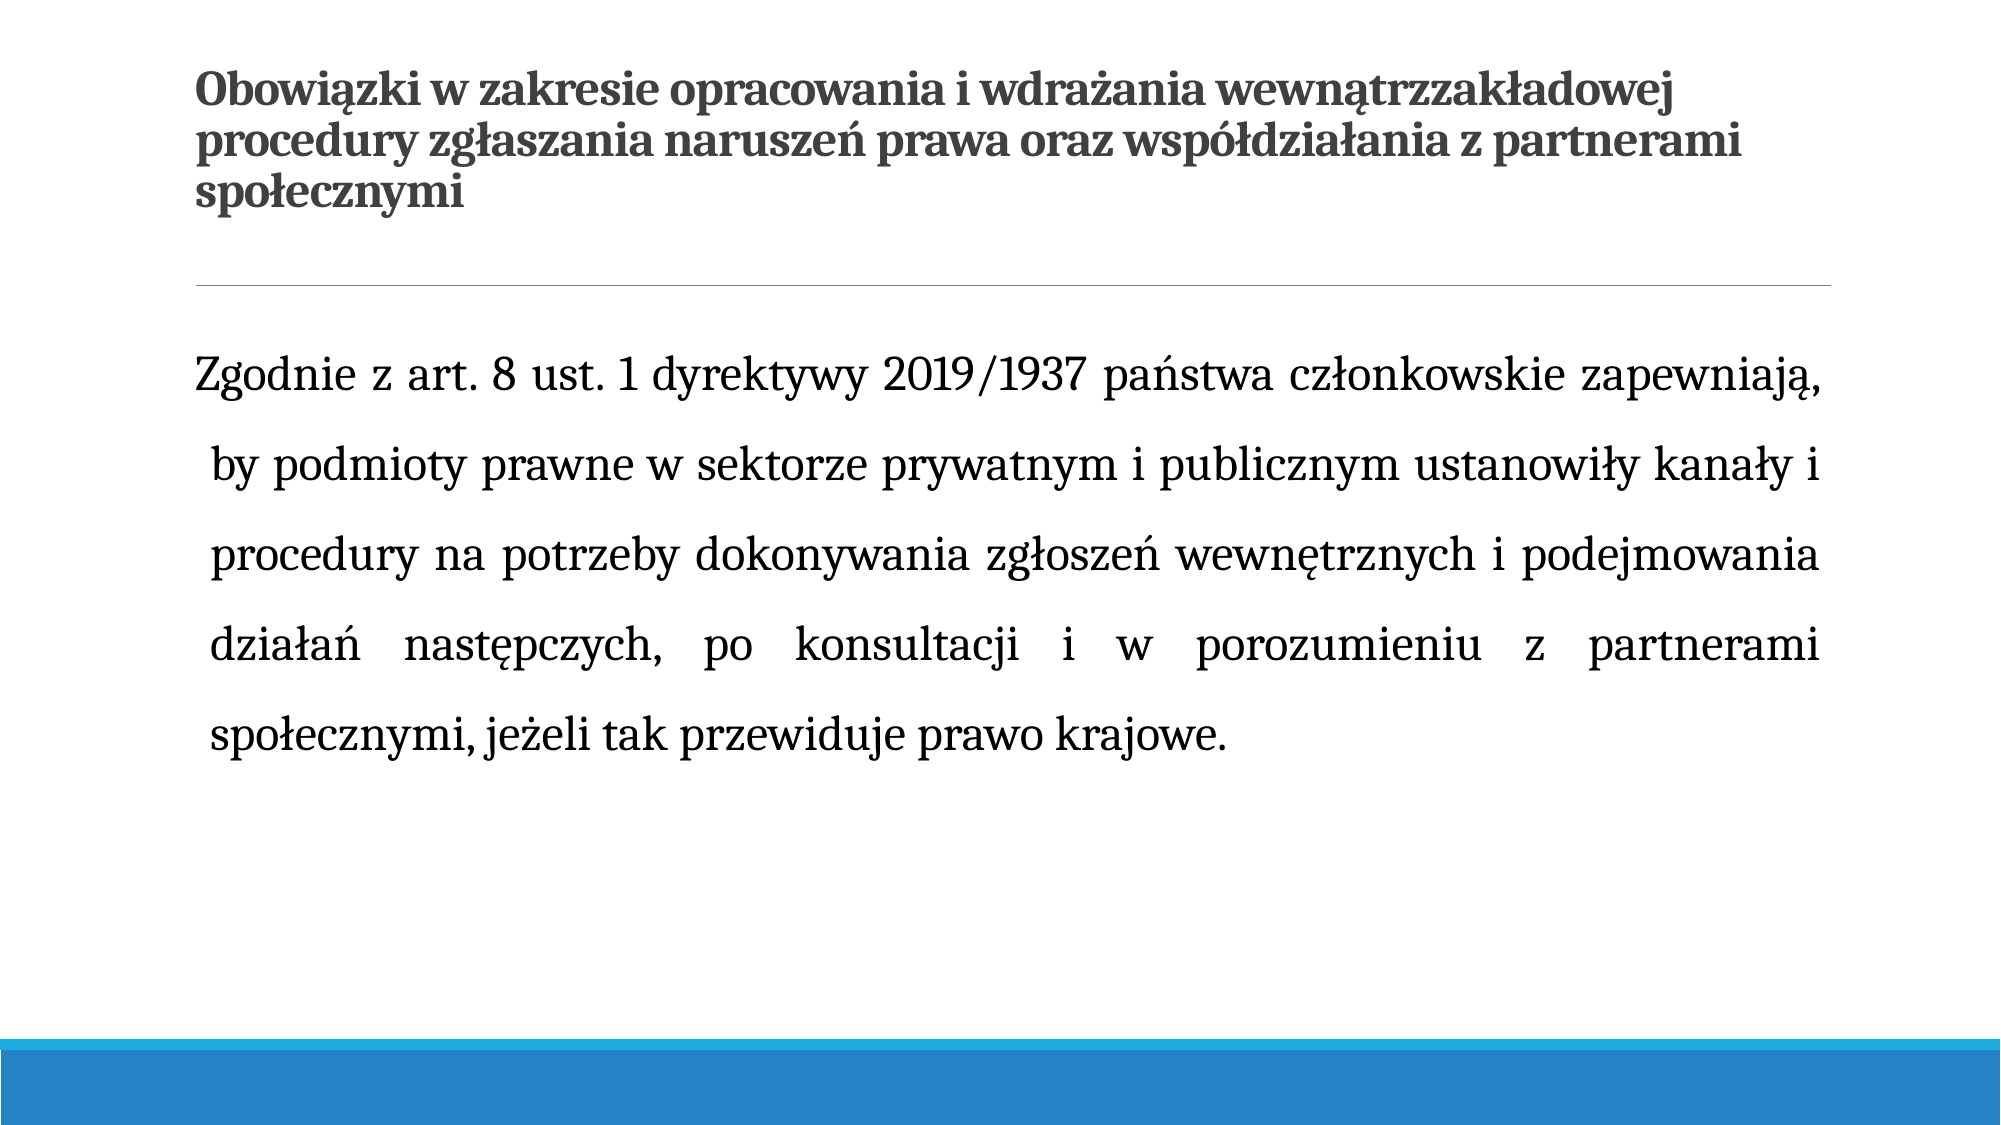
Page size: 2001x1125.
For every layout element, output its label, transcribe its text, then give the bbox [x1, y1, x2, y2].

list Zgodnie z art. 8 ust. 1 dyrektywy 2019/1937 państwa członkowskie zapewniają, by podmioty prawne w sektorze prywatnym i publicznym ustanowiły kanały i procedury na potrzeby dokonywania zgłoszeń wewnętrznych i podejmowania działań następczych, po konsultacji i w porozumieniu z partnerami społecznymi, jeżeli tak przewiduje prawo krajowe. [180, 302, 1831, 963]
title Obowiązki w zakresie opracowania i wdrażania wewnątrzzakładowej procedury zgłaszania naruszeń prawa oraz współdziałania z partnerami społecznymi [180, 47, 1831, 286]
